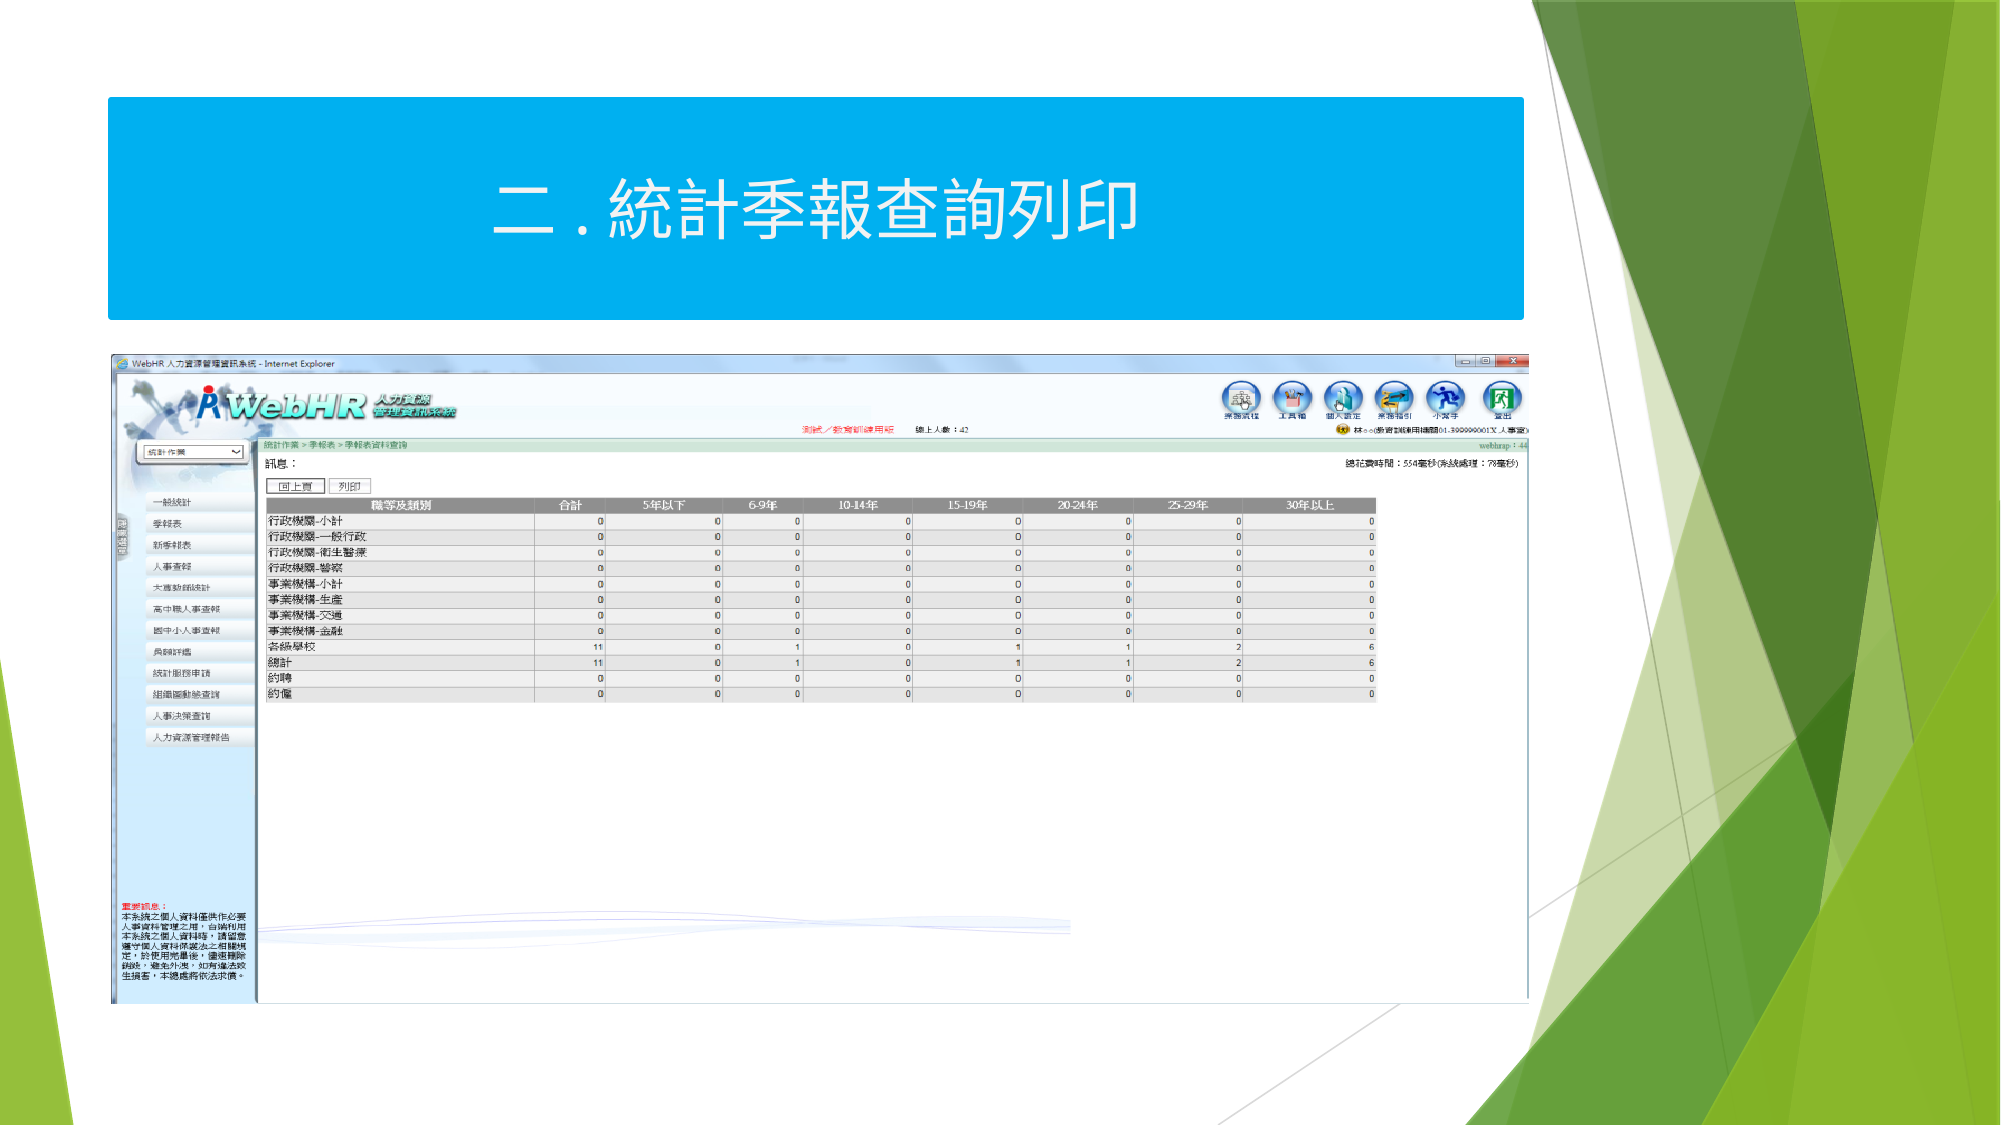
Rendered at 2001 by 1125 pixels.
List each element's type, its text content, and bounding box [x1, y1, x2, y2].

title 二.統計季報查詢列印 [111, 99, 1522, 317]
picture [111, 354, 1529, 1004]
